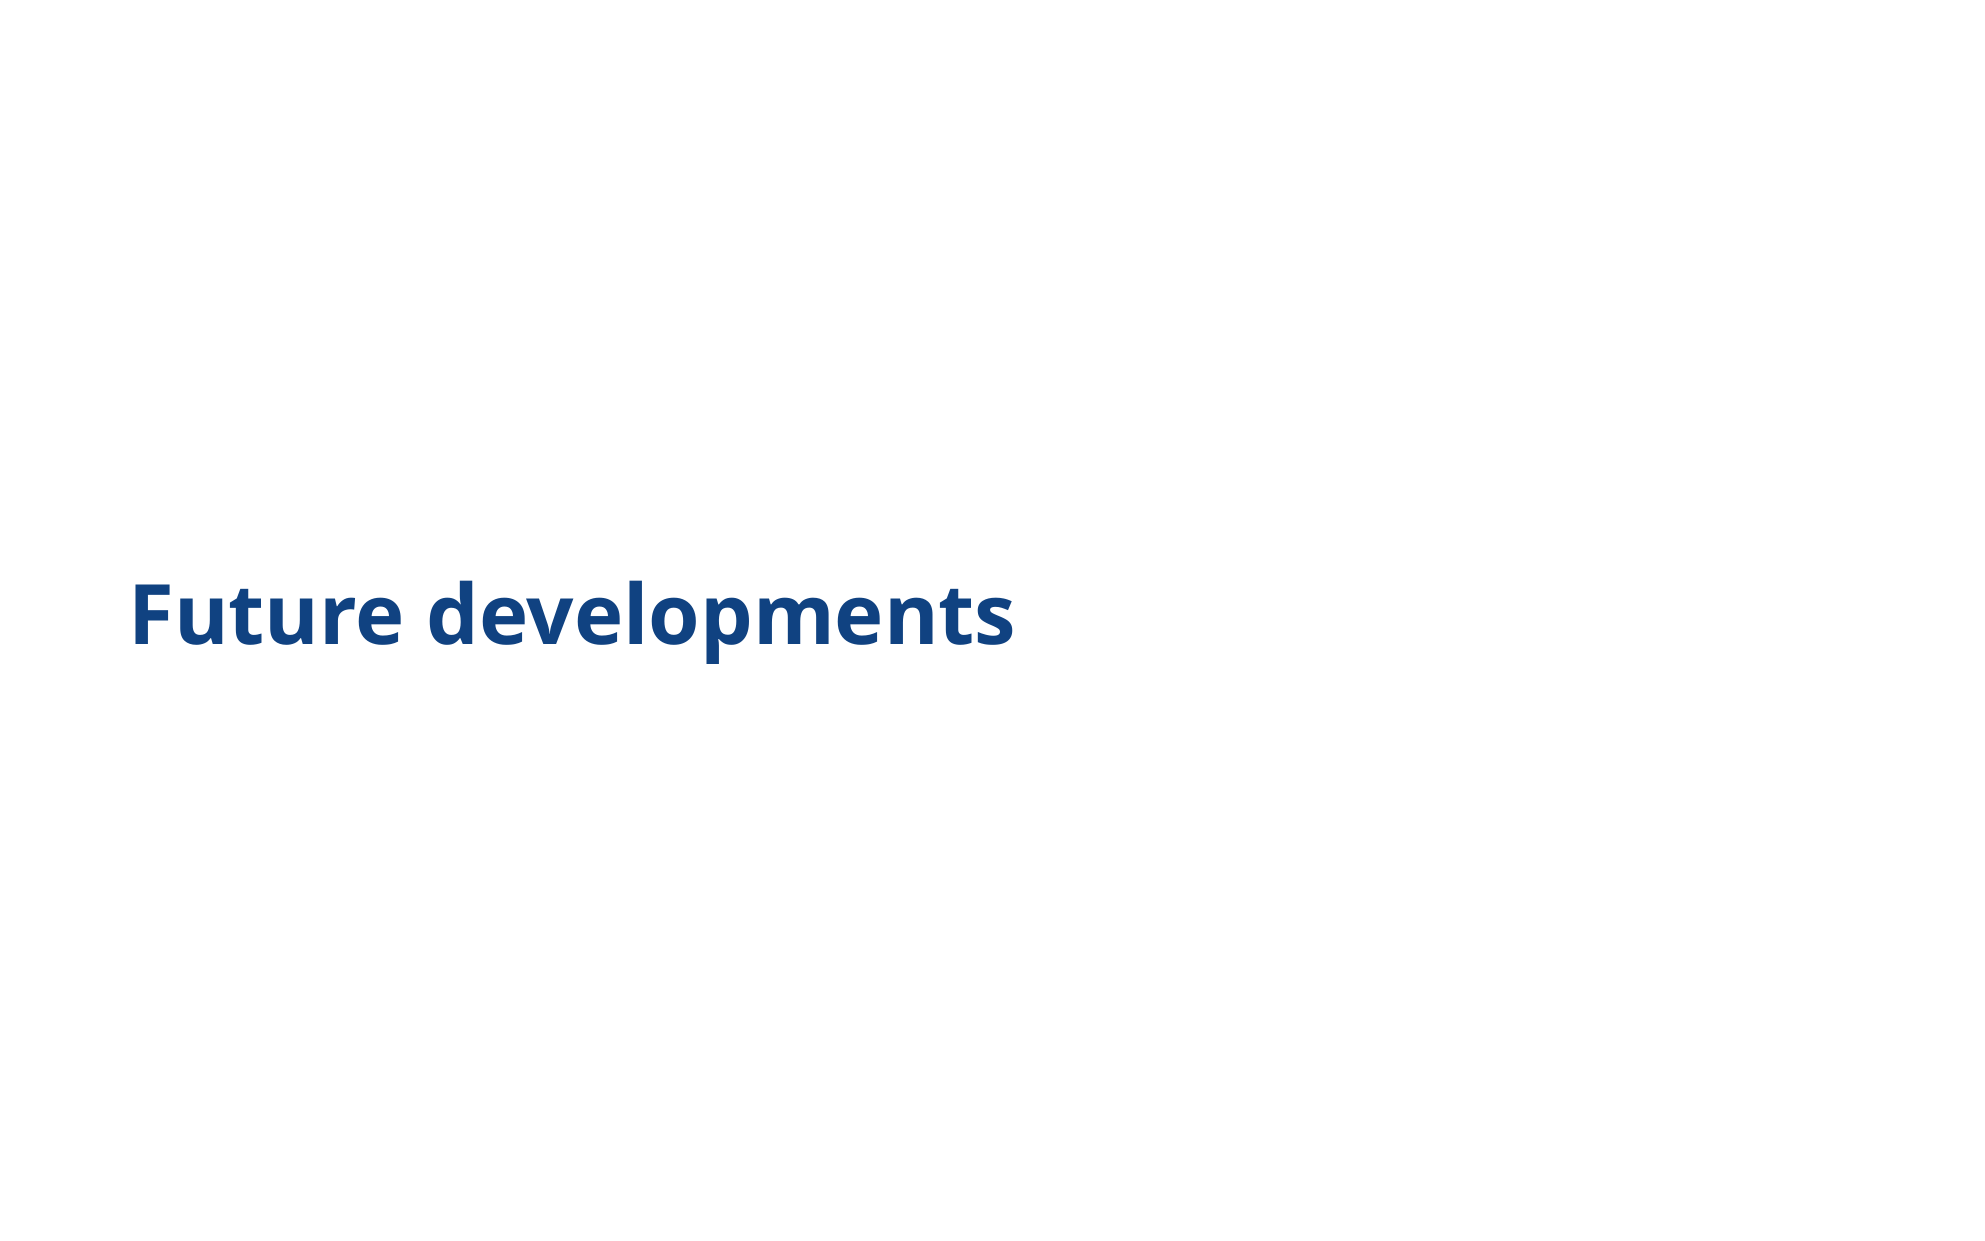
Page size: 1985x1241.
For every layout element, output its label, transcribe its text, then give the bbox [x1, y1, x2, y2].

title Future developments [128, 522, 1890, 703]
